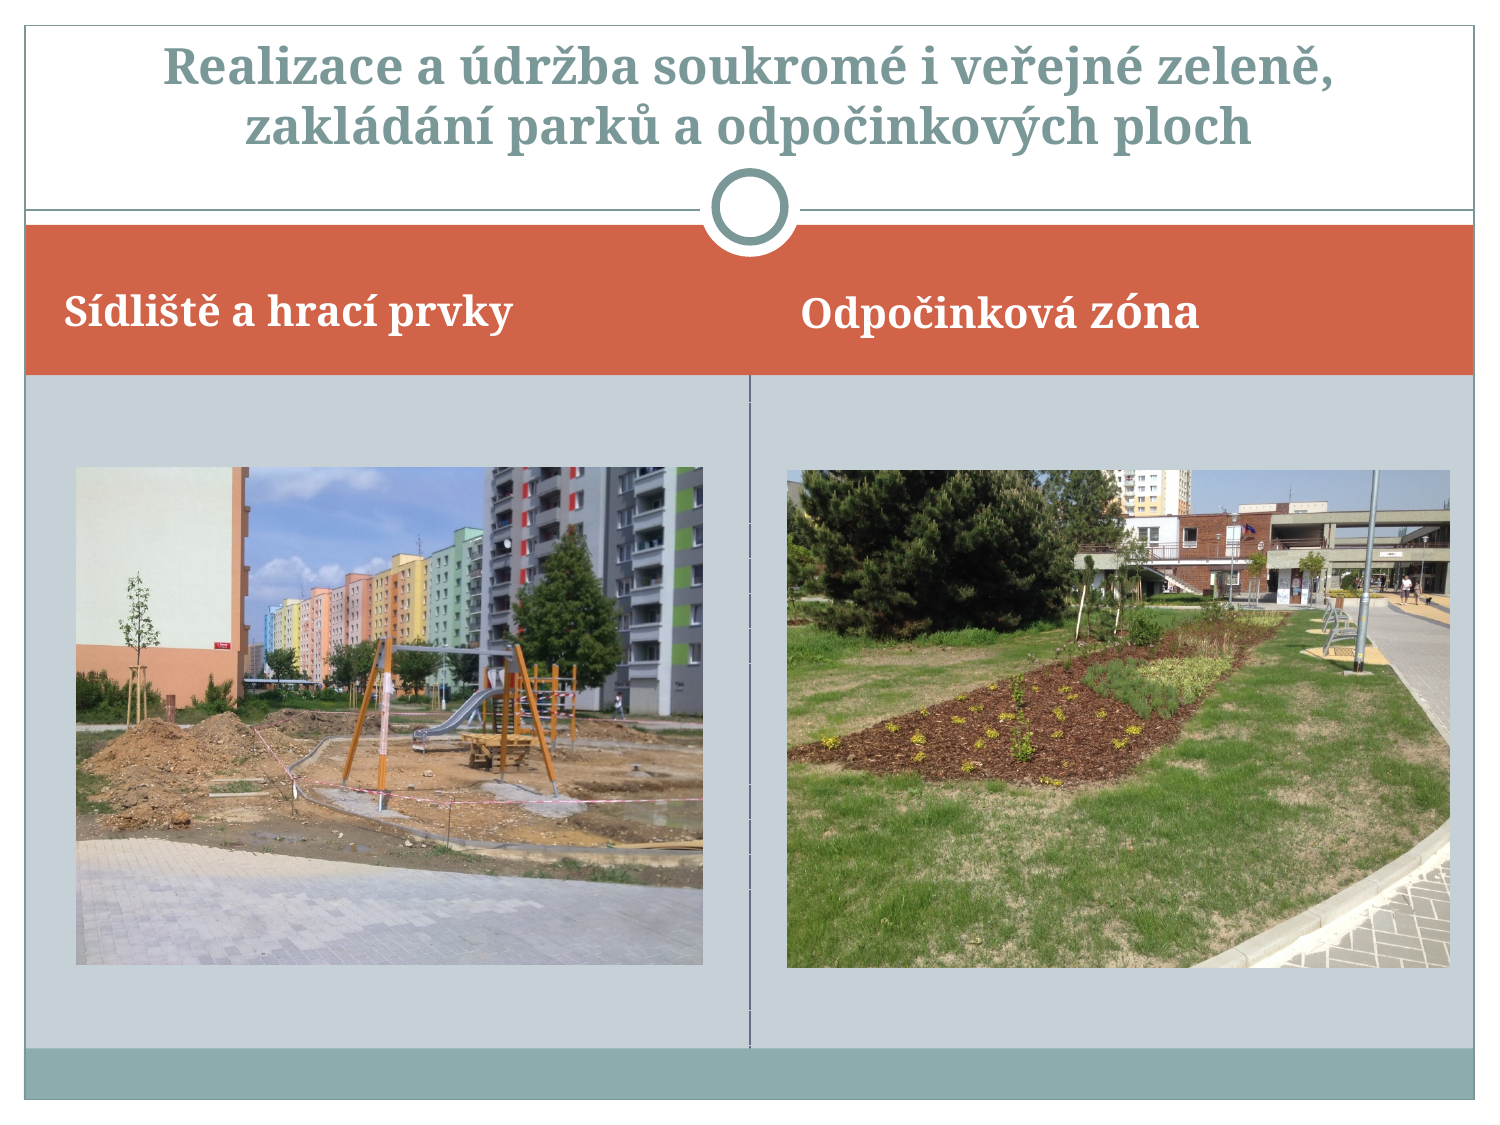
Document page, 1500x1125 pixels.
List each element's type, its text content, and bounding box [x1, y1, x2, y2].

list Odpočinková zóna [785, 249, 1449, 370]
picture [76, 467, 703, 965]
title Realizace a údržba soukromé i veřejné zeleně, zakládání parků a odpočinkových ploch [49, 37, 1450, 162]
picture [787, 470, 1450, 968]
list Sídliště a hrací prvky [49, 249, 713, 371]
